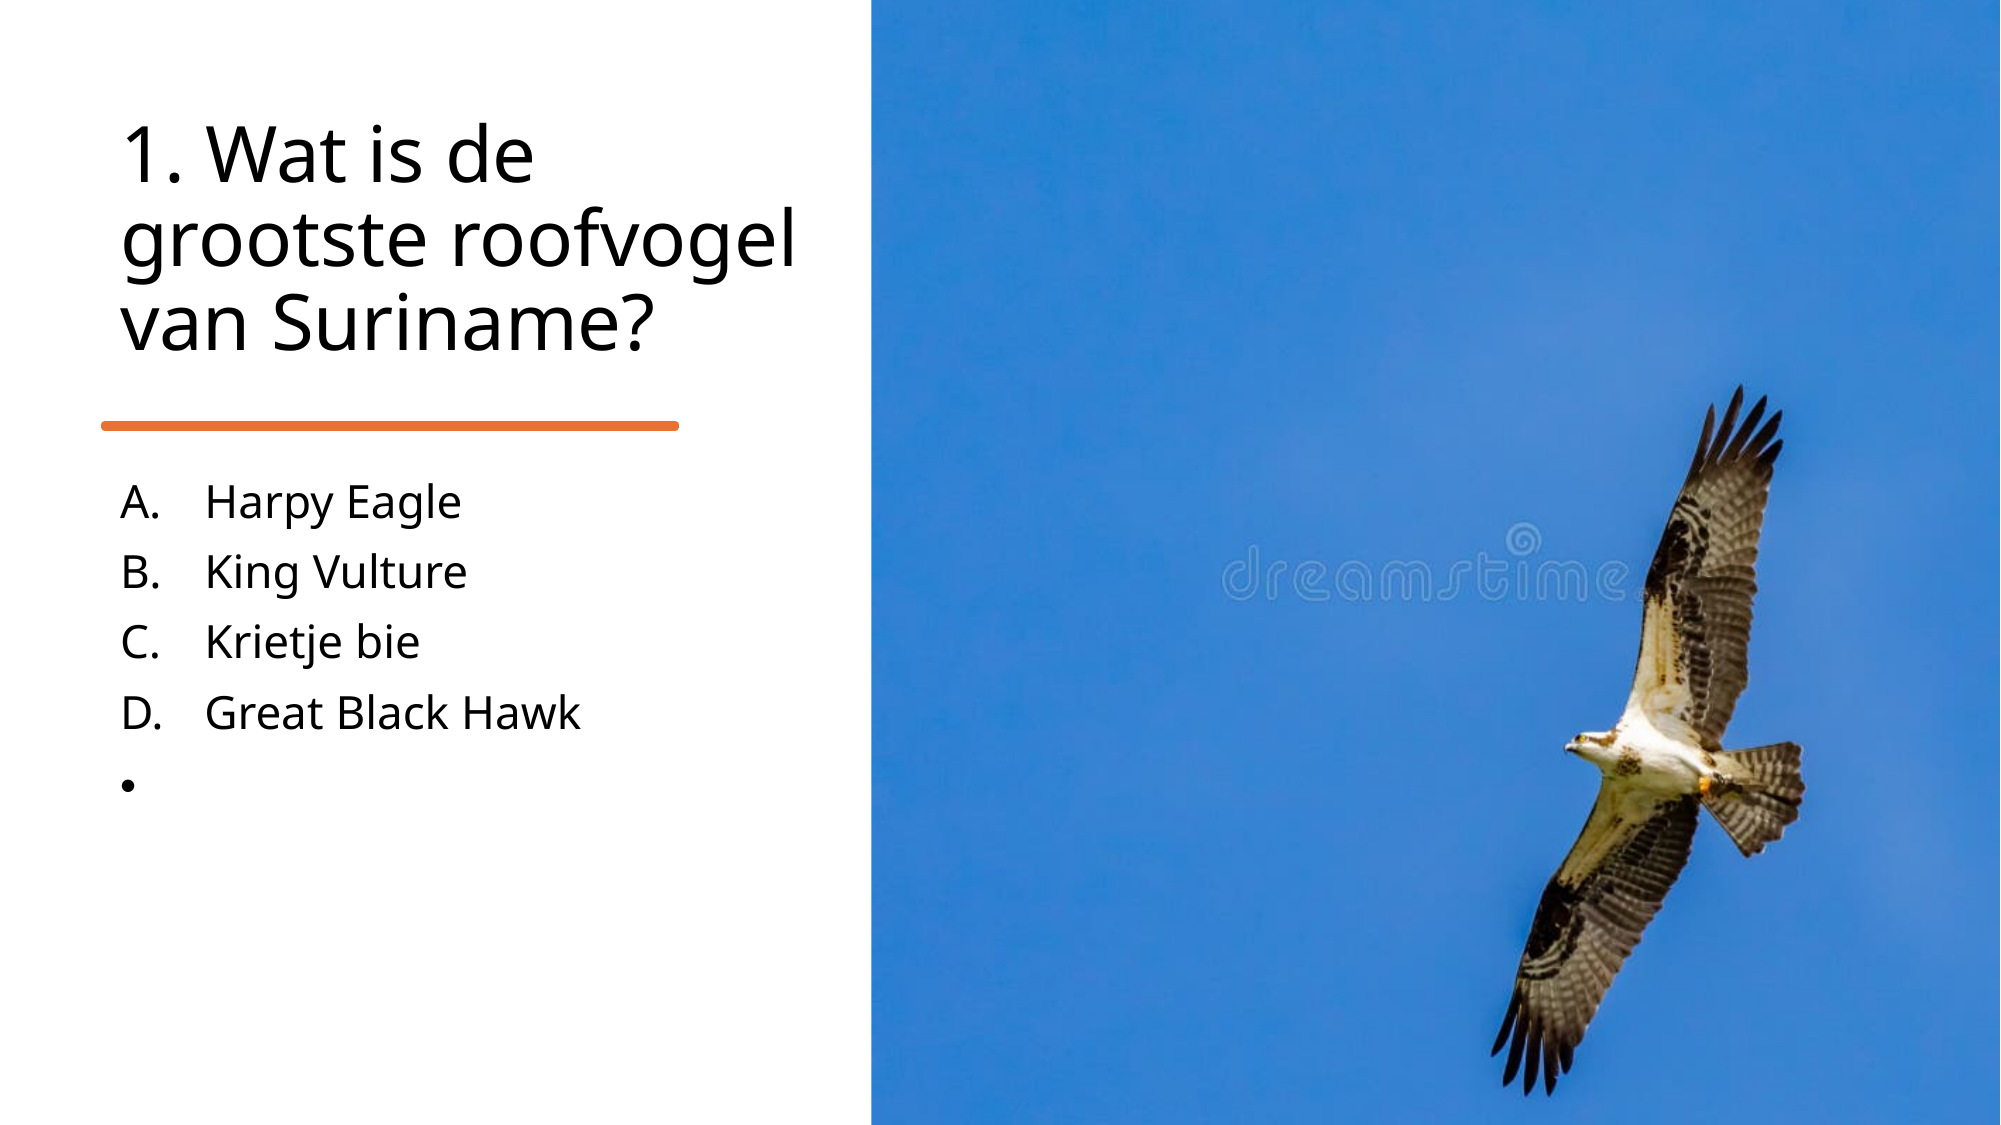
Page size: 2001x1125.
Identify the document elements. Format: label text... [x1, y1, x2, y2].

text_box [0, 0, 871, 1125]
list Harpy Eagle King Vulture Krietje bie Great Black Hawk [105, 471, 802, 1016]
picture [871, 0, 2000, 1125]
title 1. Wat is de grootste roofvogel van Suriname? [105, 53, 822, 375]
